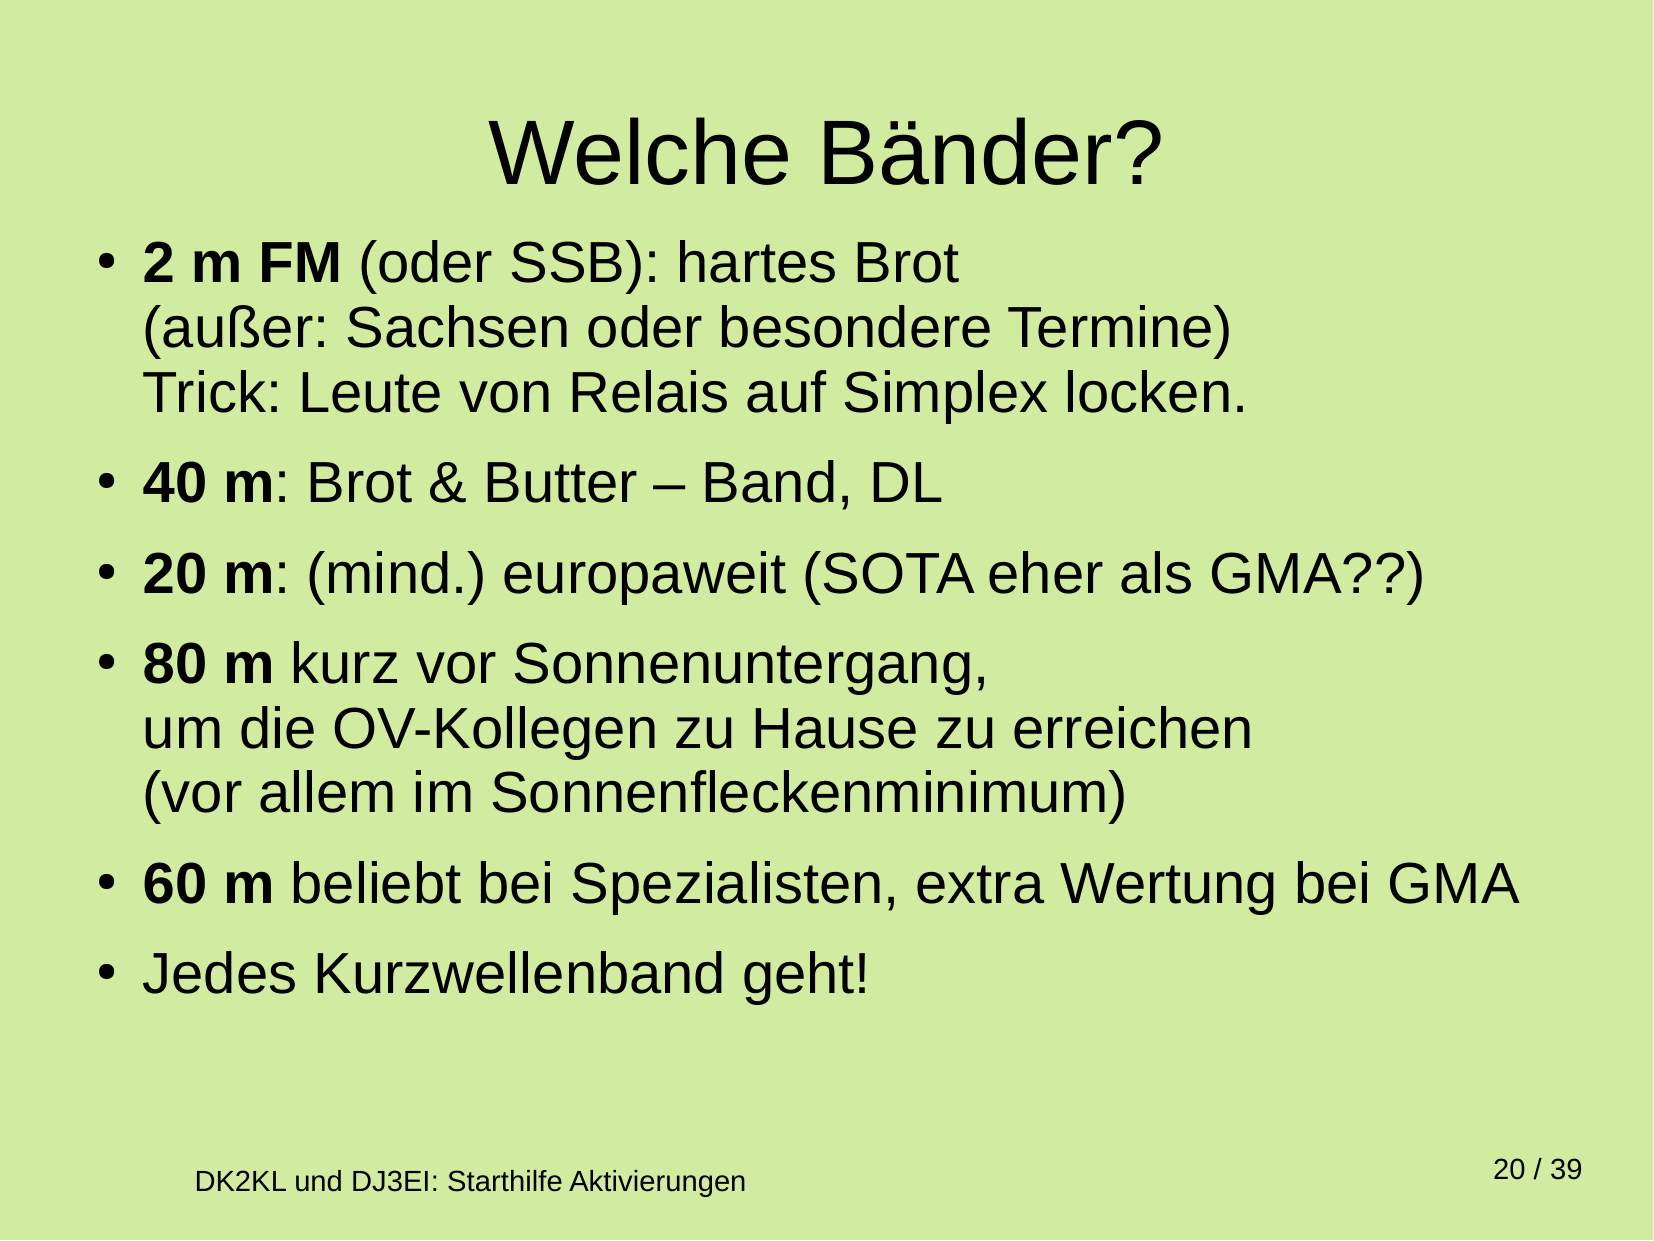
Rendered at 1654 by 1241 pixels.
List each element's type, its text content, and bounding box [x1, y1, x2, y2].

title Welche Bänder? [82, 49, 1571, 257]
list 2 m FM (oder SSB): hartes Brot (außer: Sachsen oder besondere Termine) Trick: Leute von Relais auf Simplex locken. 40 m: Brot & Butter – Band, DL 20 m: (mind.) europaweit (SOTA eher als GMA??) 80 m kurz vor Sonnenuntergang, um die OV-Kollegen zu Hause zu erreichen (vor allem im Sonnenfleckenminimum) 60 m beliebt bei Spezialisten, extra Wertung bei GMA Jedes Kurzwellenband geht! [80, 230, 1570, 1087]
